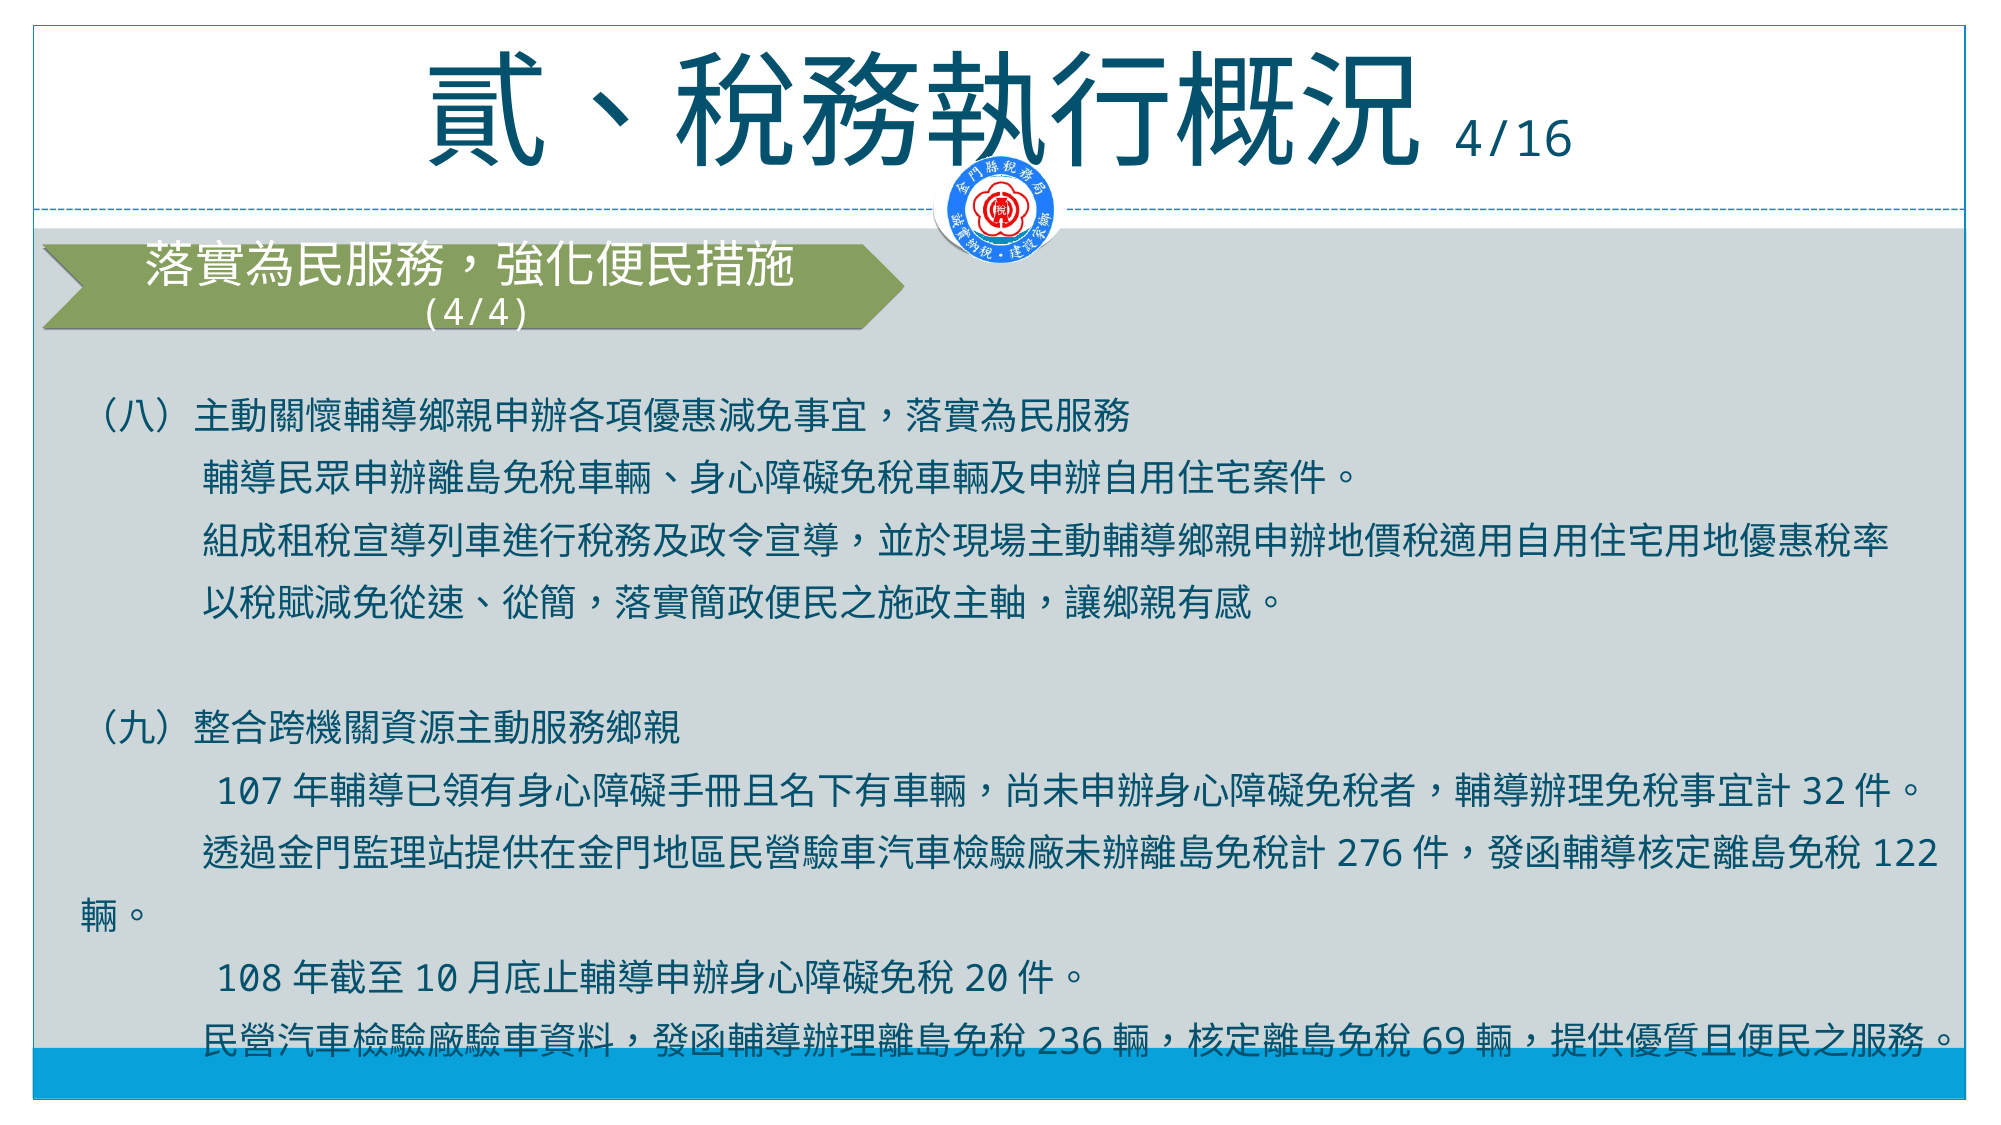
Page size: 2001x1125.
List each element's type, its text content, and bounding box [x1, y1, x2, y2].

picture [947, 156, 1054, 263]
text_box [42, 244, 83, 328]
text_box （八）主動關懷輔導鄉親申辦各項優惠減免事宜，落實為民服務 輔導民眾申辦離島免稅車輛、身心障礙免稅車輛及申辦自用住宅案件。 組成租稅宣導列車進行稅務及政令宣導，並於現場主動輔導鄉親申辦地價稅適用自用住宅用地優惠稅率 以稅賦減免從速、從簡，落實簡政便民之施政主軸，讓鄉親有感。 （九）整合跨機關資源主動服務鄉親 107年輔導已領有身心障礙手冊且名下有車輛，尚未申辦身心障礙免稅者，輔導辦理免稅事宜計32件。 透過金門監理站提供在金門地區民營驗車汽車檢驗廠未辦離島免稅計276件，發函輔導核定離島免稅122輛。 108年截至10月底止輔導申辦身心障礙免稅20件。 民營汽車檢驗廠驗車資料，發函輔導辦理離島免稅236輛，核定離島免稅69輛，提供優質且便民之服務。 [65, 366, 1983, 1125]
text_box 落實為民服務，強化便民措施(4/4) [83, 244, 863, 328]
text_box 貳、稅務執行概況4/16 [0, 24, 2000, 190]
text_box [863, 244, 905, 328]
text_box 貳、稅務執行概況4/16 [992, 84, 1026, 156]
